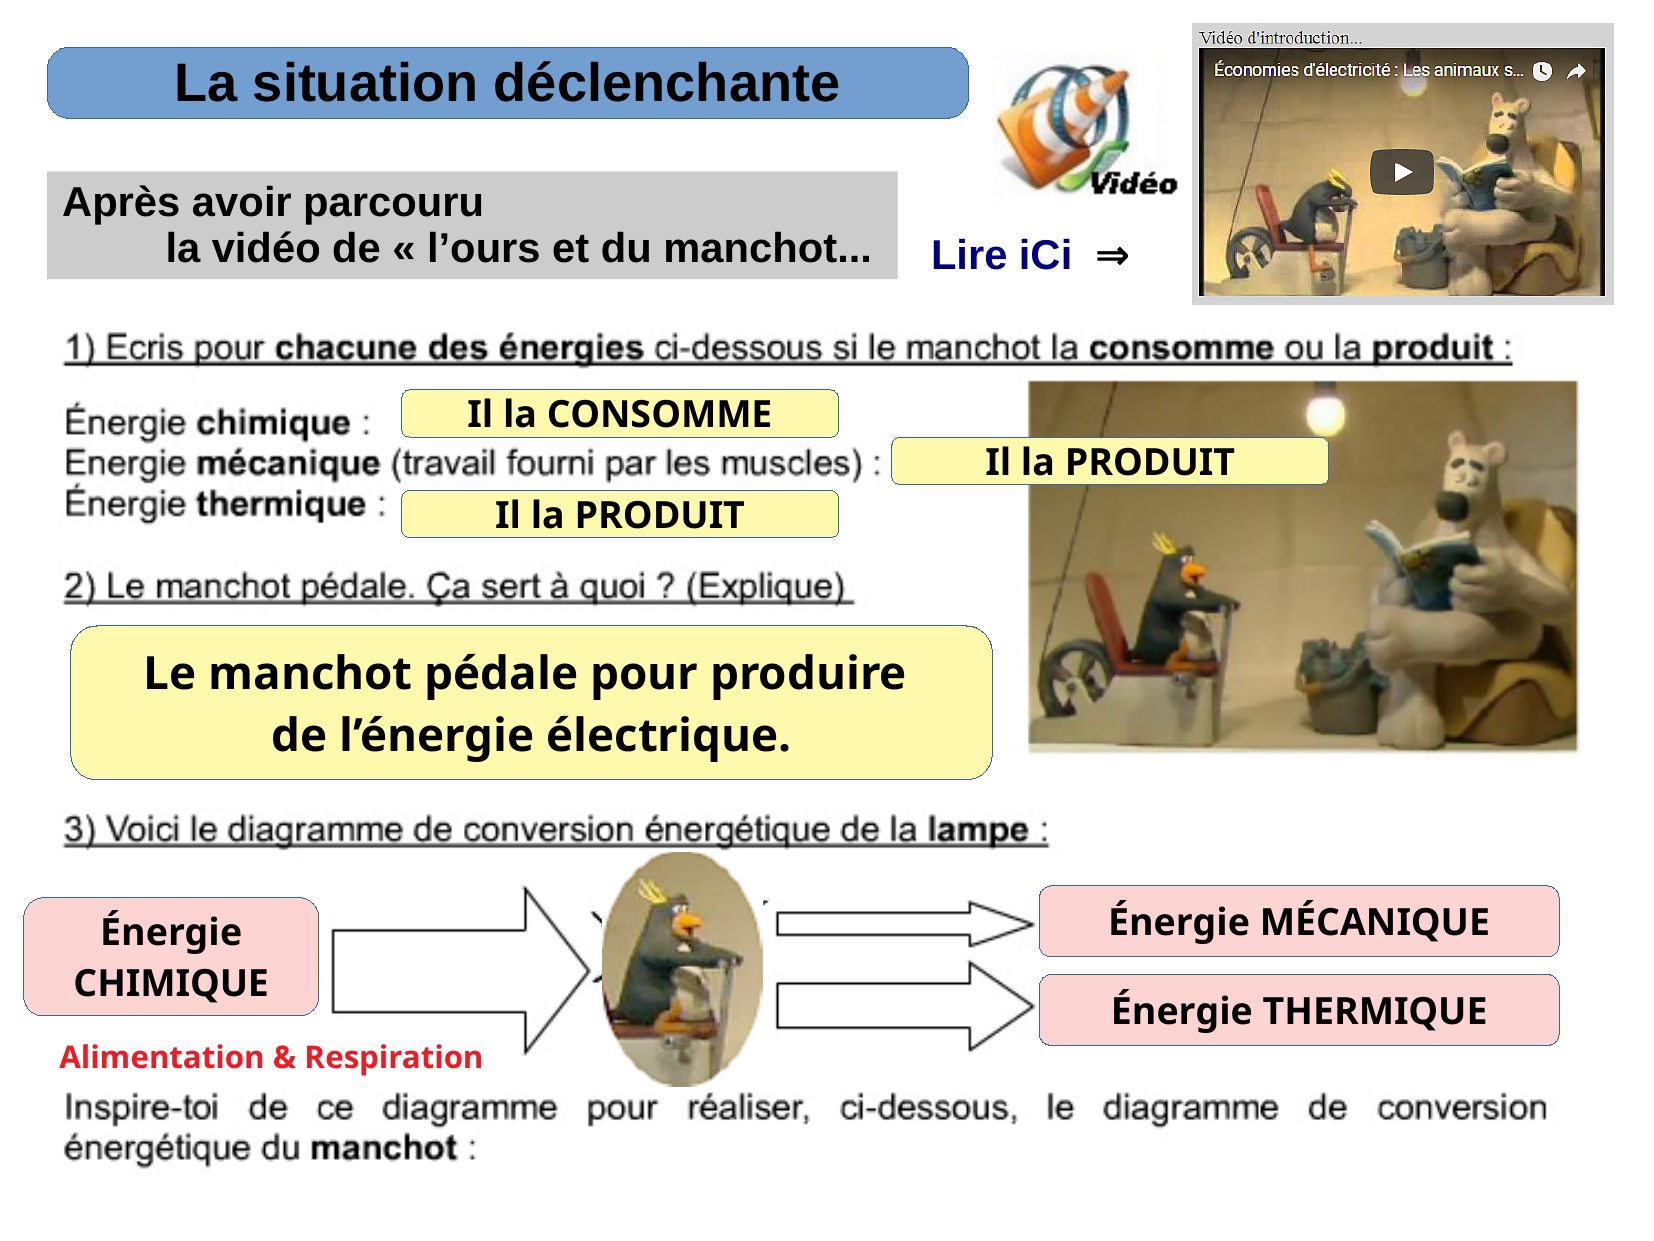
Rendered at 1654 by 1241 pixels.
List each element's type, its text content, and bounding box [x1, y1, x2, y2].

text_box Alimentation & Respiration [11, 1027, 532, 1087]
text_box Après avoir parcouru la vidéo de « l’ours et du manchot... [47, 171, 898, 280]
text_box Énergie MÉCANIQUE [1039, 885, 1560, 957]
text_box Le manchot pédale pour produire de l’énergie électrique. [70, 625, 993, 780]
picture [43, 311, 1595, 1193]
text_box Il la PRODUIT [891, 437, 1329, 485]
text_box La situation déclenchante [47, 47, 969, 119]
picture [1192, 23, 1614, 305]
text_box Il la PRODUIT [401, 490, 839, 538]
picture [992, 50, 1182, 201]
text_box Lire iCi ⇒ [897, 224, 1176, 286]
text_box Énergie THERMIQUE [1039, 974, 1560, 1046]
text_box Il la CONSOMME [401, 389, 839, 438]
text_box Énergie CHIMIQUE [23, 897, 319, 1016]
